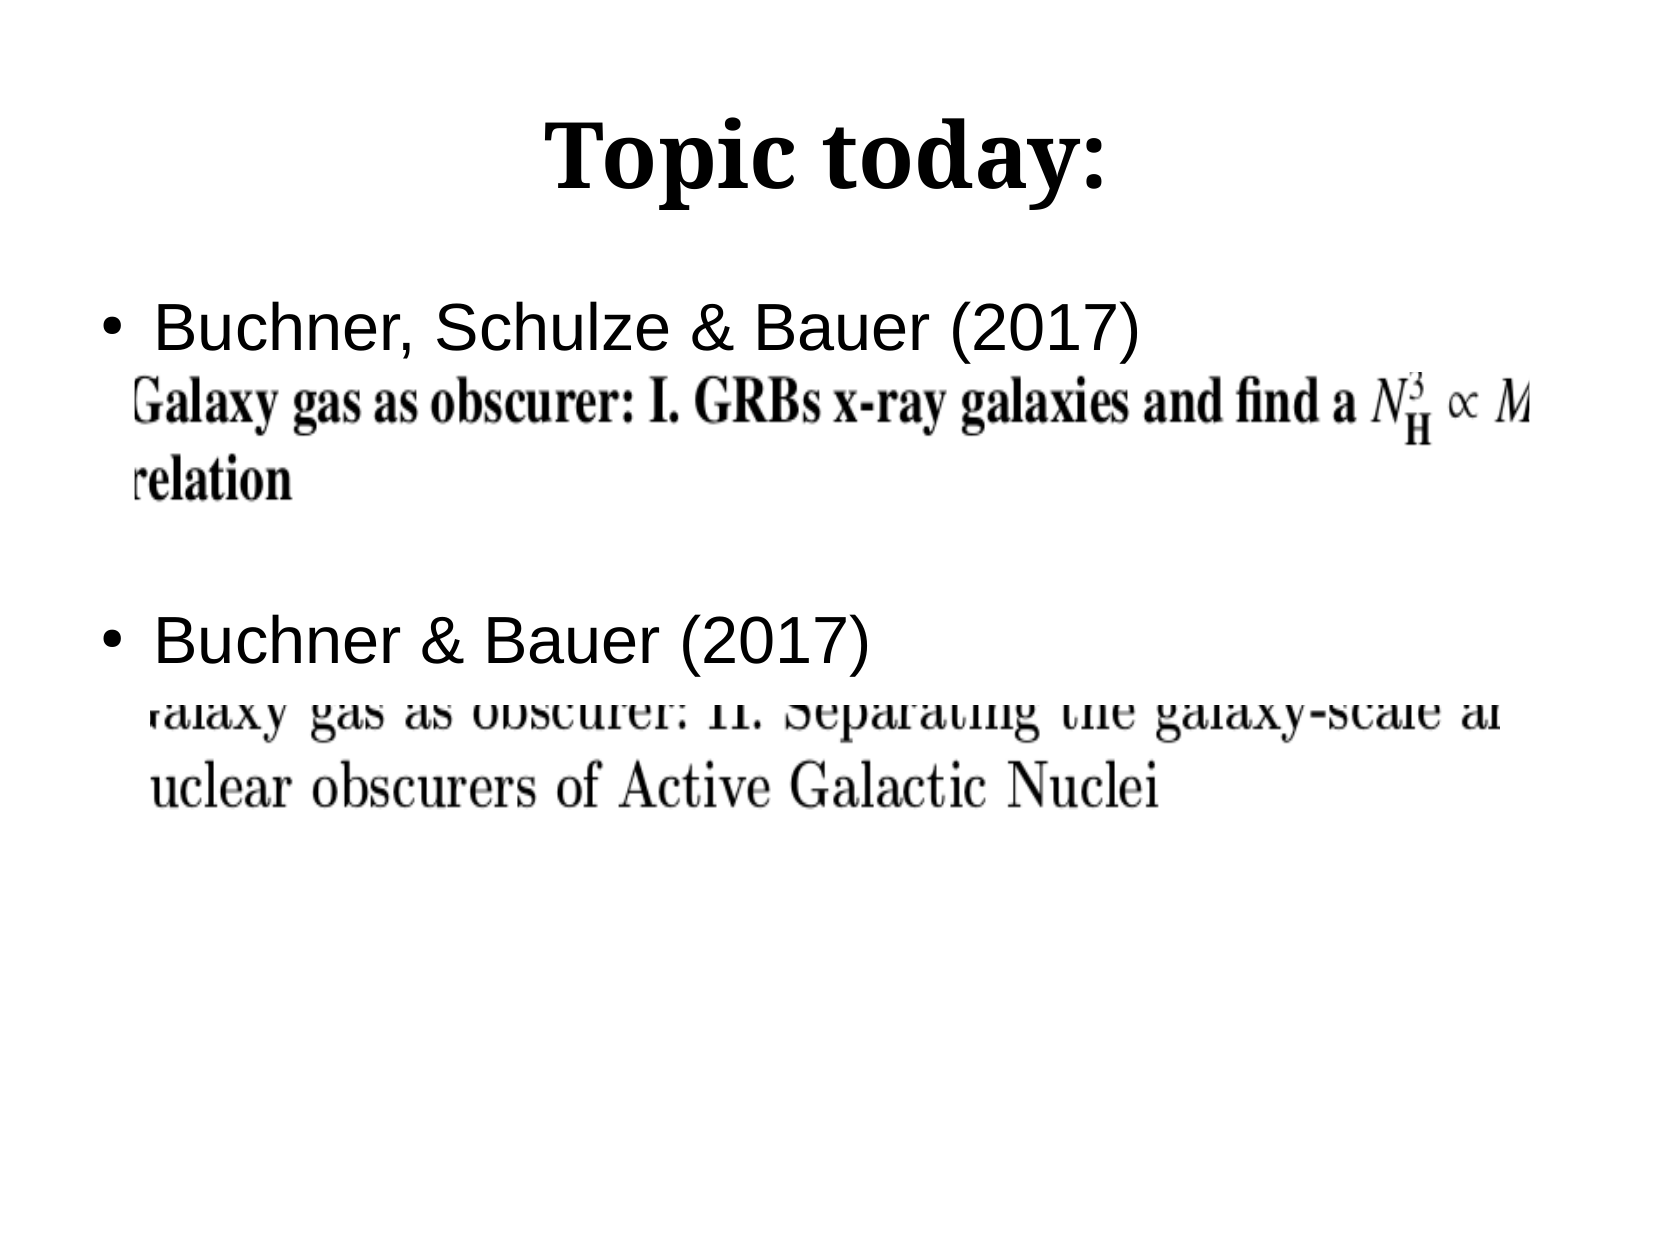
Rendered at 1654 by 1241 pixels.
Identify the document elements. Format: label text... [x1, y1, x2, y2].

picture [150, 705, 1501, 825]
title Topic today: [82, 49, 1571, 257]
picture [134, 372, 1530, 508]
list Buchner, Schulze & Bauer (2017) Buchner & Bauer (2017) [82, 290, 1571, 1010]
